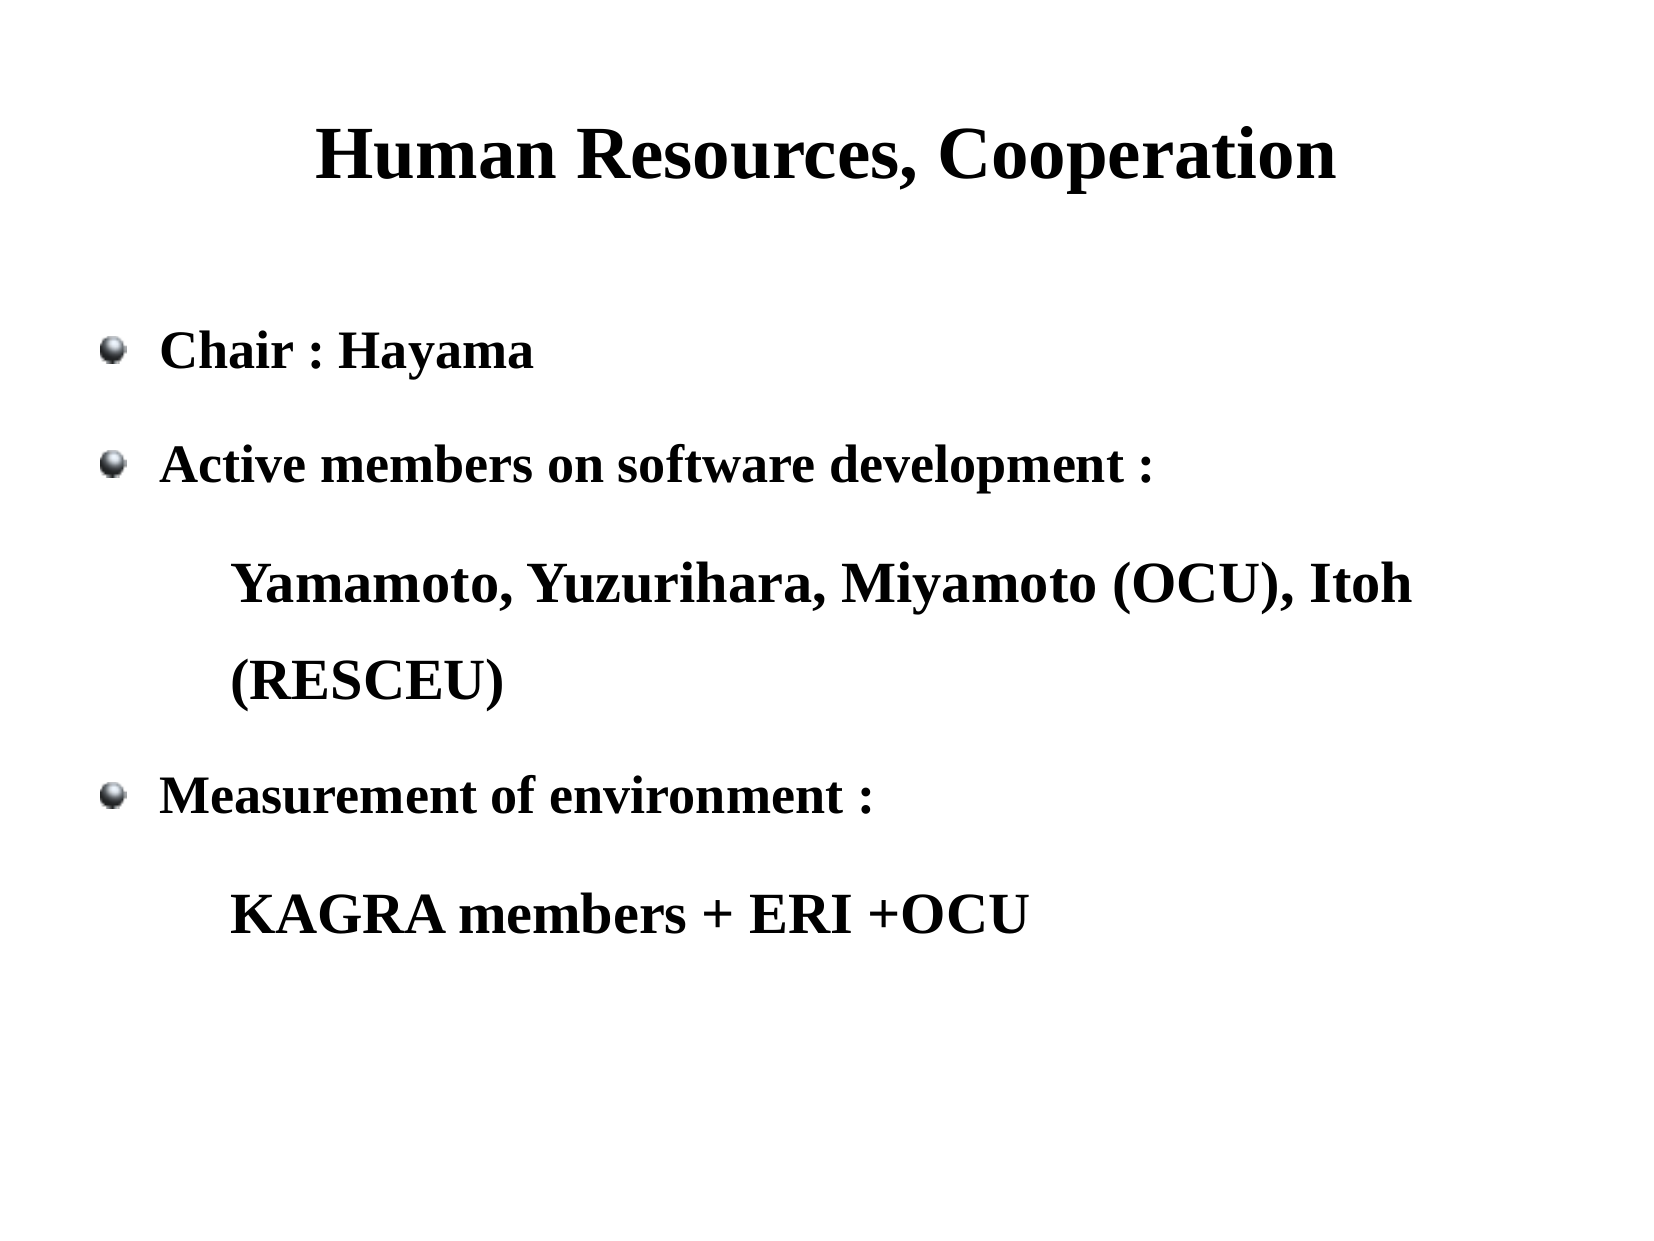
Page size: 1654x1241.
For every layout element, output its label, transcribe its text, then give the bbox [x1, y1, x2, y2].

list Chair : Hayama Active members on software development : Yamamoto, Yuzurihara, Miyamoto (OCU), Itoh (RESCEU) Measurement of environment : KAGRA members + ERI +OCU [82, 290, 1571, 1010]
title Human Resources, Cooperation [82, 49, 1571, 257]
